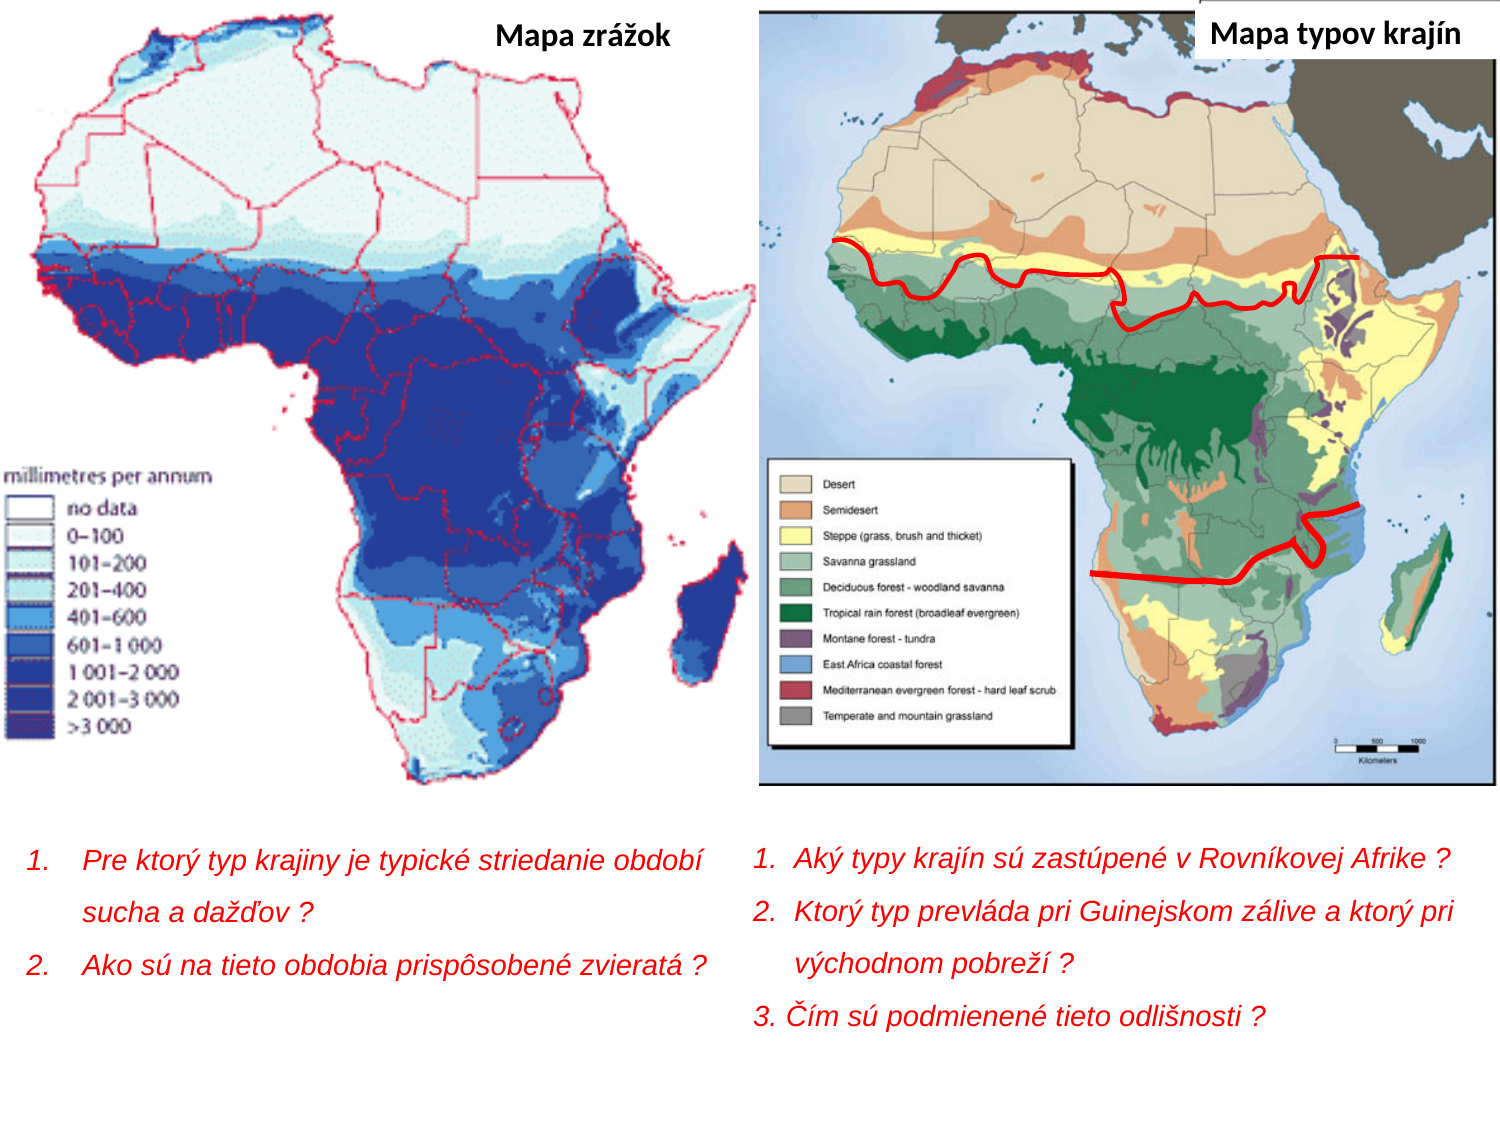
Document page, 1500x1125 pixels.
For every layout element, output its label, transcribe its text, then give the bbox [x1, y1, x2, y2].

text_box Mapa zrážok [480, 5, 750, 62]
picture [0, 0, 1500, 791]
text_box Pre ktorý typ krajiny je typické striedanie období sucha a dažďov ? Ako sú na tieto obdobia prispôsobené zvieratá ? [11, 816, 774, 989]
text_box Mapa typov krajín [1195, 3, 1500, 60]
text_box 1. Aký typy krajín sú zastúpené v Rovníkovej Afrike ? 2. Ktorý typ prevláda pri Guinejskom zálive a ktorý pri východnom pobreží ? 3. Čím sú podmienené tieto odlišnosti ? [738, 814, 1500, 1075]
